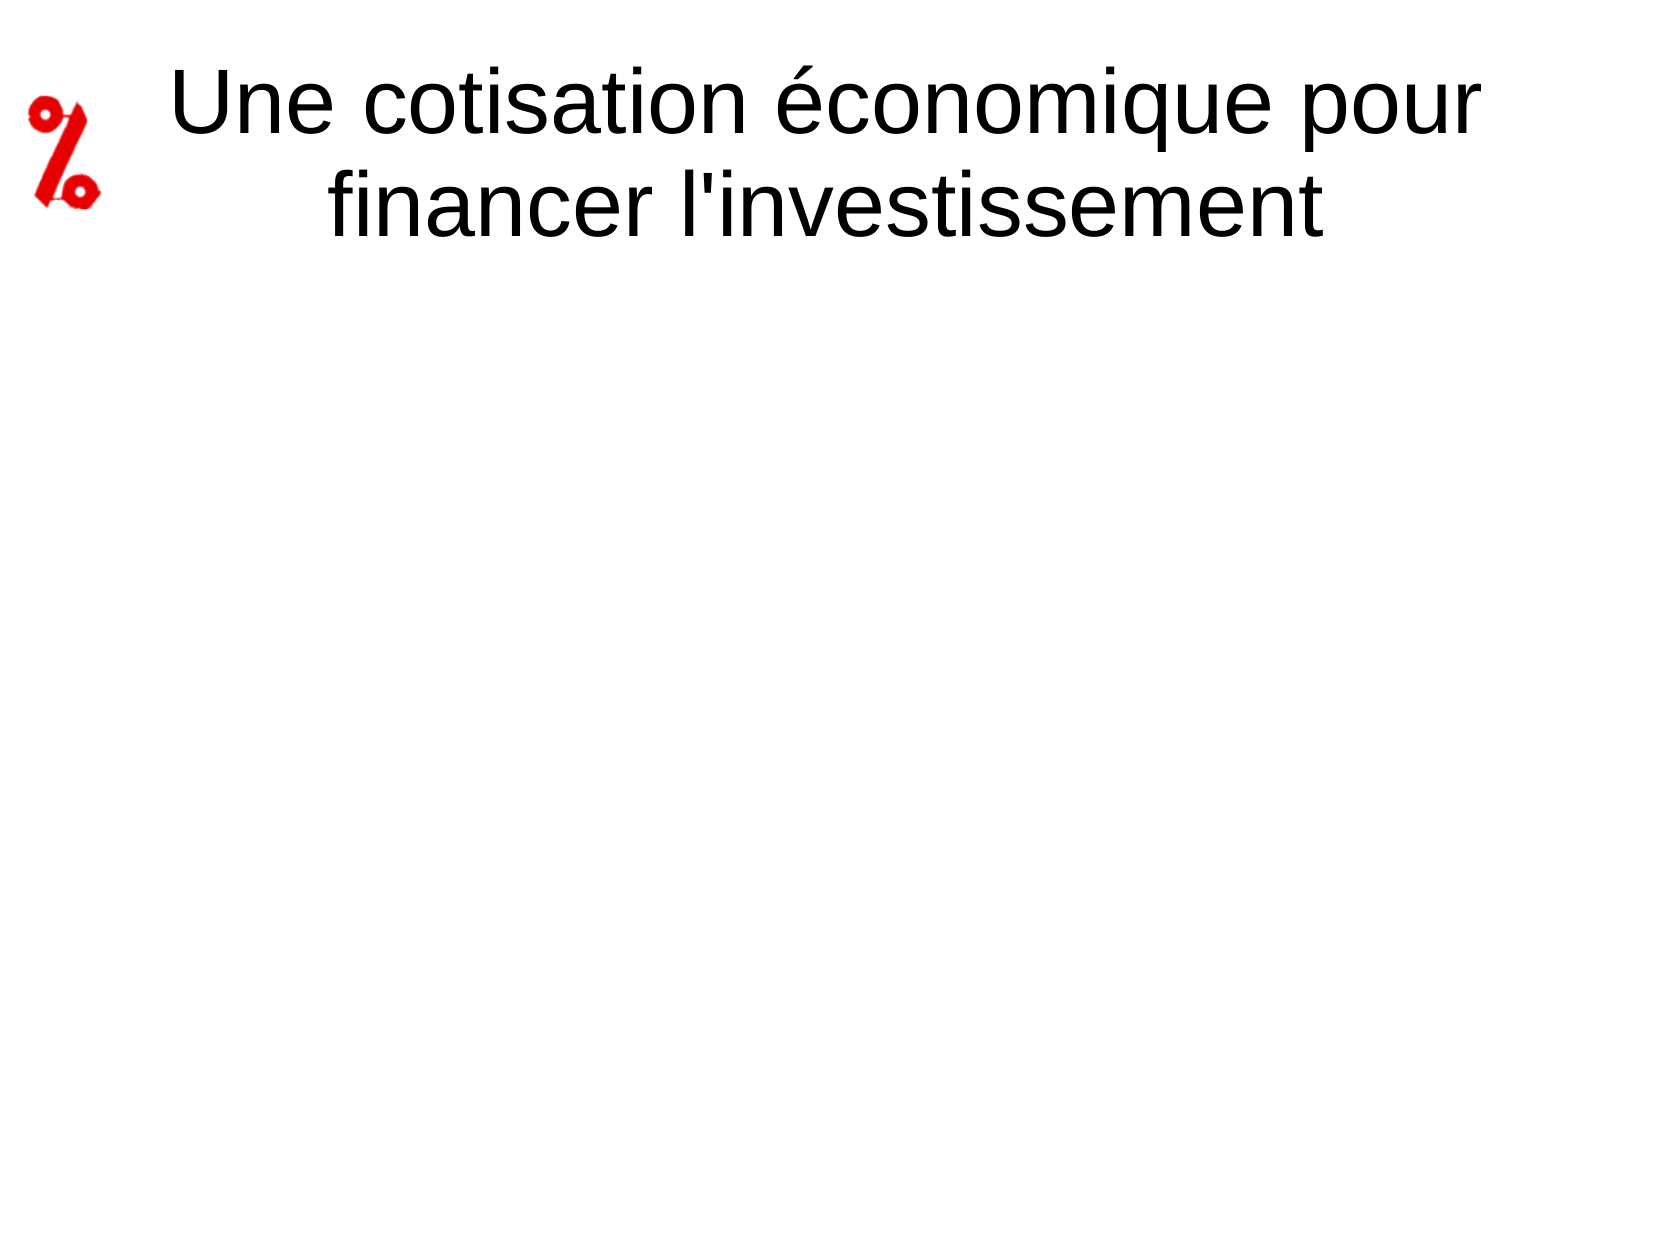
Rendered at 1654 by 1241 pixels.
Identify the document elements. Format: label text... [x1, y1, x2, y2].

picture [0, 88, 82, 219]
title Une cotisation économique pour financer l'investissement [82, 50, 1571, 256]
